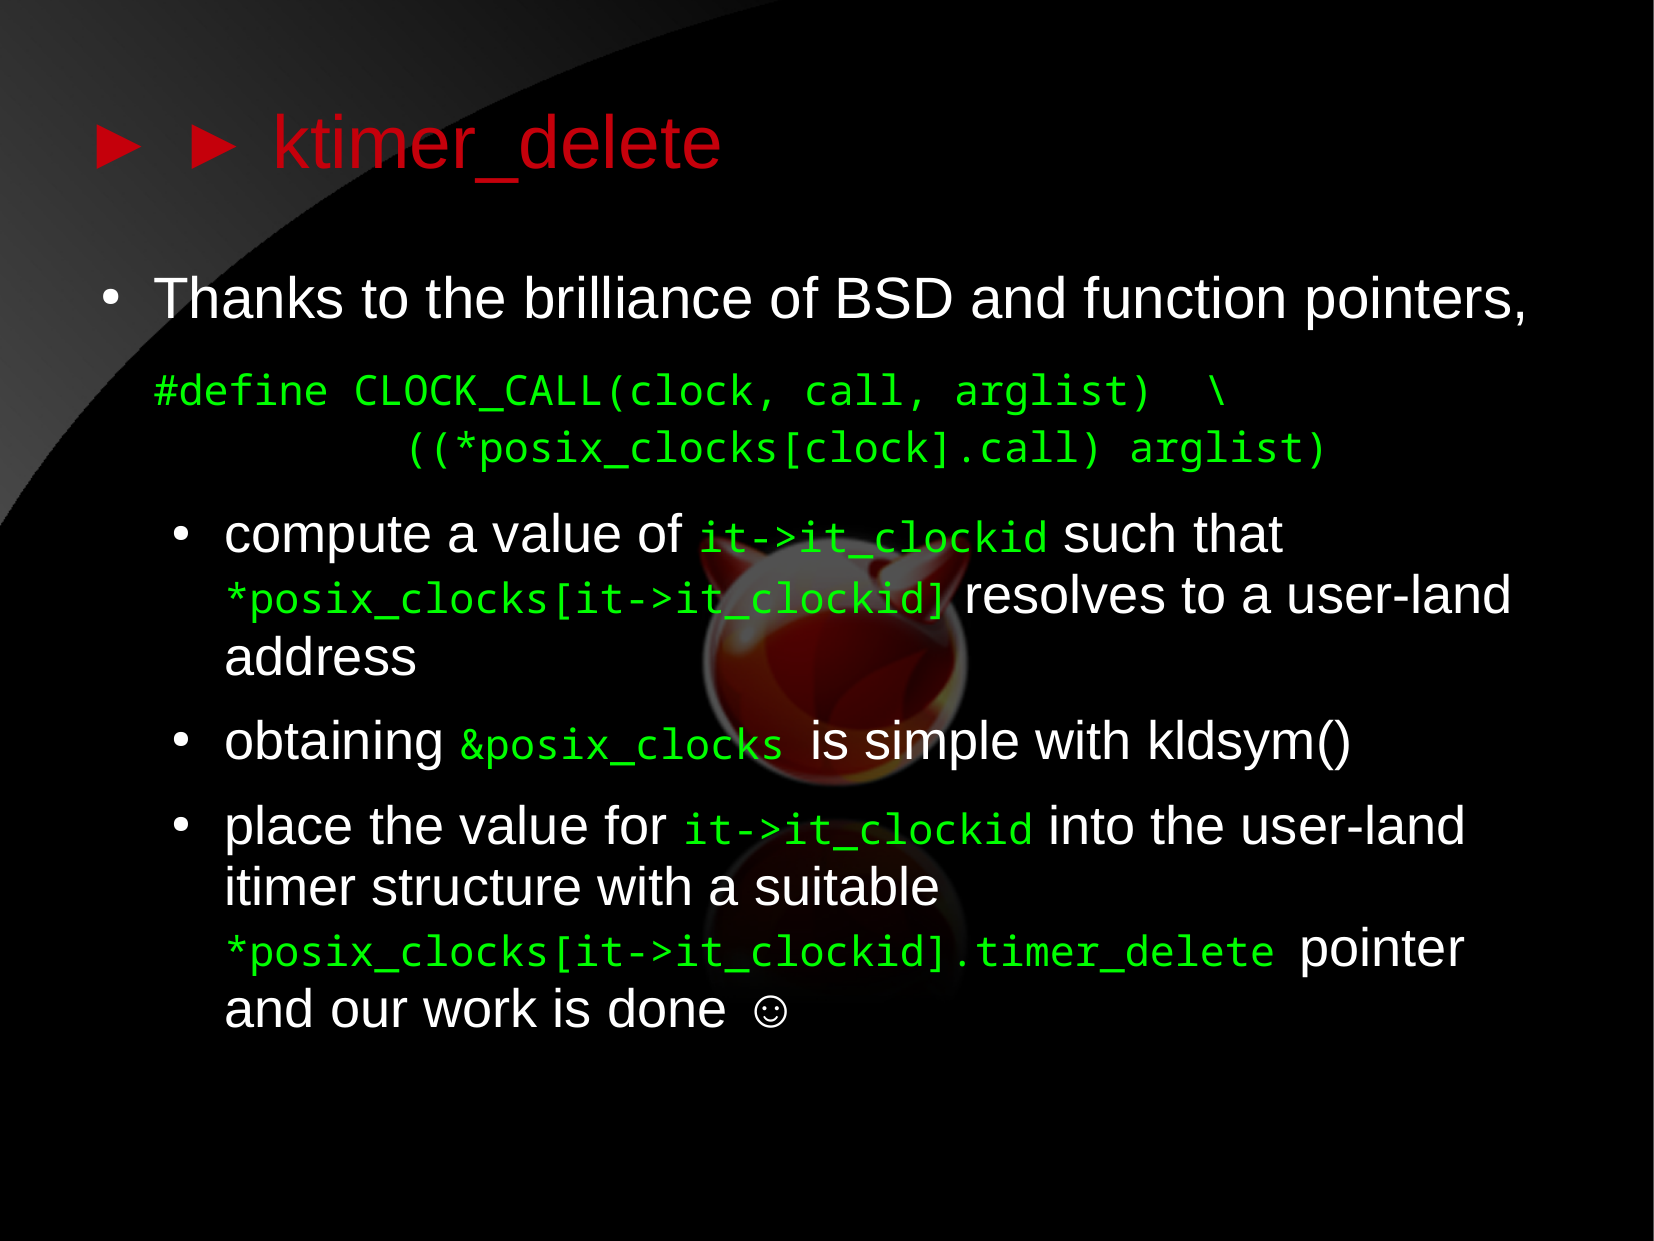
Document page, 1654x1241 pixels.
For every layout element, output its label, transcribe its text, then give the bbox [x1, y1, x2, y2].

picture [0, 0, 1654, 1241]
list Thanks to the brilliance of BSD and function pointers, #define CLOCK_CALL(clock, call, arglist) \ ((*posix_clocks[clock].call) arglist) compute a value of it->it_clockid such that *posix_clocks[it->it_clockid] resolves to a user-land address obtaining &posix_clocks is simple with kldsym() place the value for it->it_clockid into the user-land itimer structure with a suitable *posix_clocks[it->it_clockid].timer_delete pointer and our work is done ☺ [82, 265, 1571, 1137]
title ► ► ktimer_delete [82, 56, 1571, 229]
